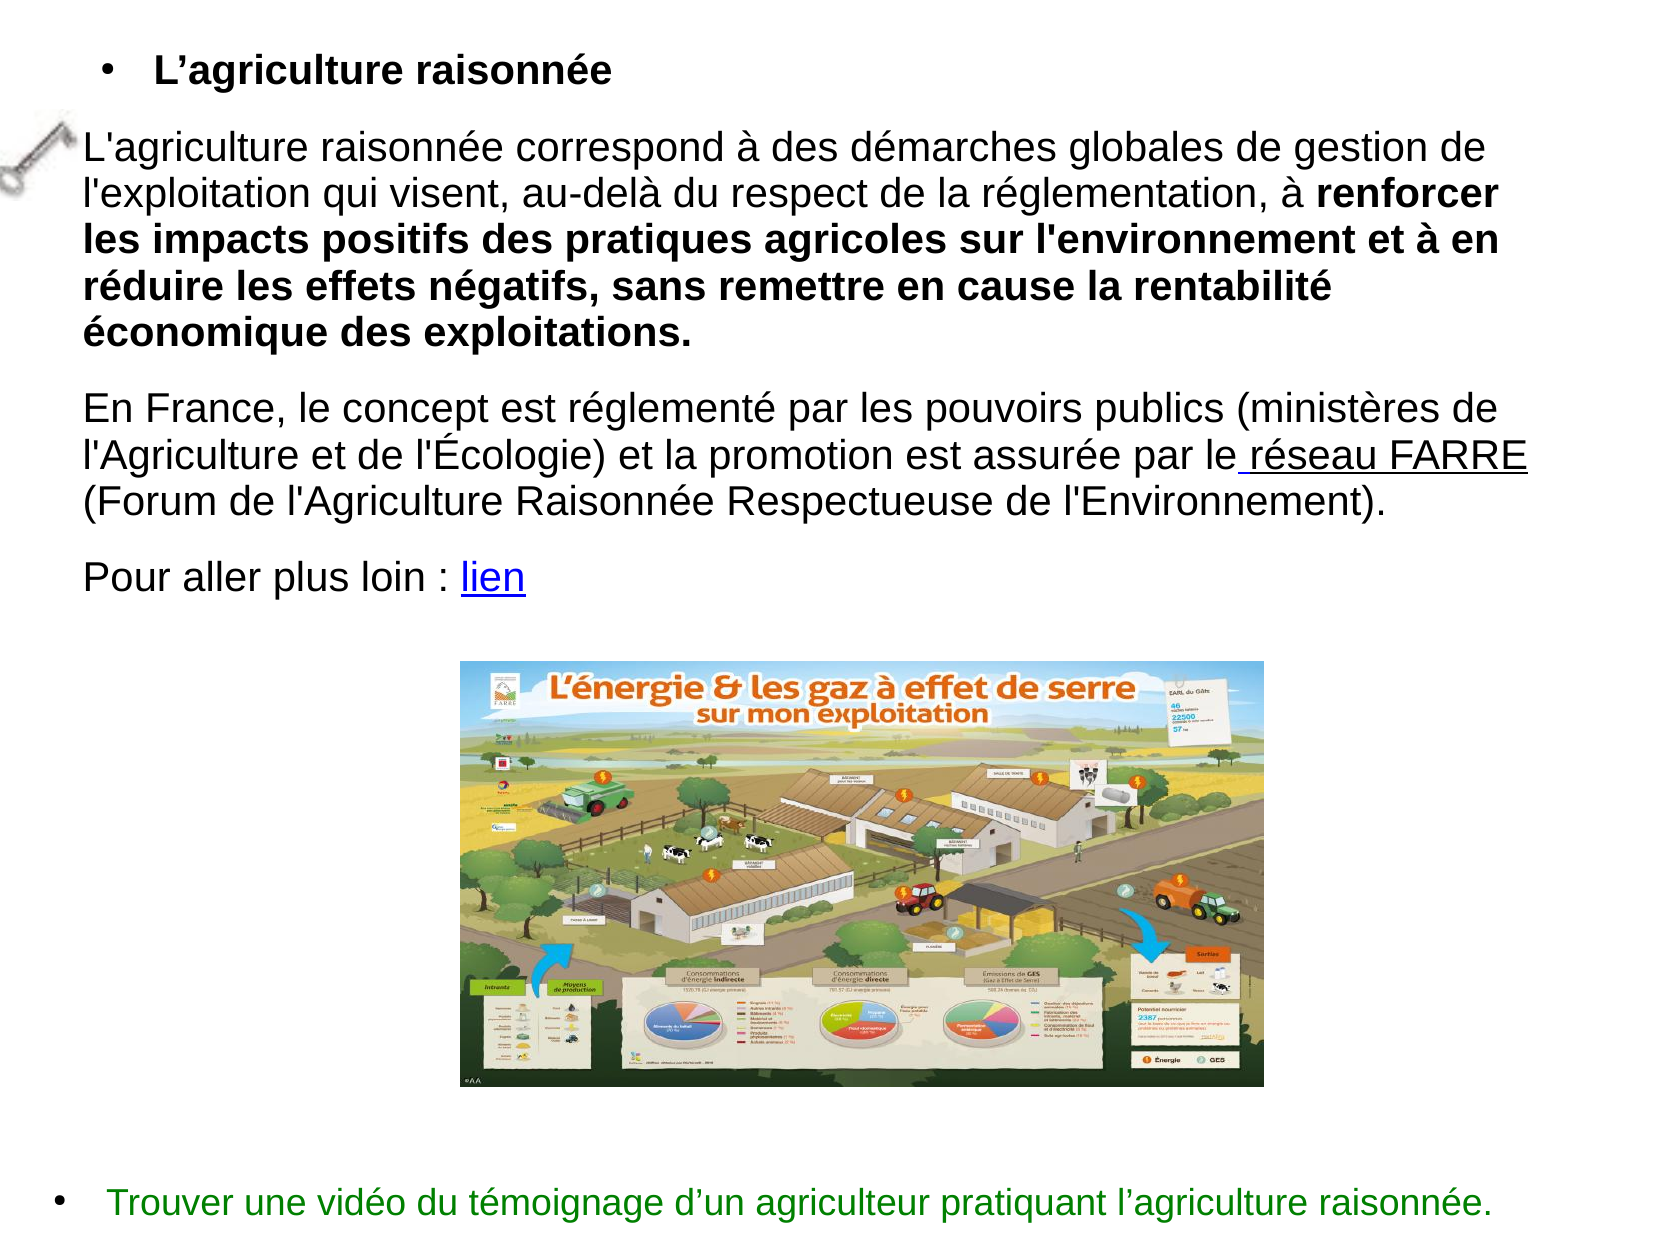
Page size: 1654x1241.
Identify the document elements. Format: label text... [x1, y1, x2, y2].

picture [0, 109, 83, 201]
picture [460, 1010, 1264, 1087]
list L’agriculture raisonnée L'agriculture raisonnée correspond à des démarches globales de gestion de l'exploitation qui visent, au-delà du respect de la réglementation, à renforcer les impacts positifs des pratiques agricoles sur l'environnement et à en réduire les effets négatifs, sans remettre en cause la rentabilité économique des exploitations. En France, le concept est réglementé par les pouvoirs publics (ministères de l'Agriculture et de l'Écologie) et la promotion est assurée par le réseau FARRE (Forum de l'Agriculture Raisonnée Respectueuse de l'Environnement). Pour aller plus loin : lien [82, 47, 1538, 1010]
text_box Trouver une vidéo du témoignage d’un agriculteur pratiquant l’agriculture raisonnée. [35, 1181, 1524, 1239]
